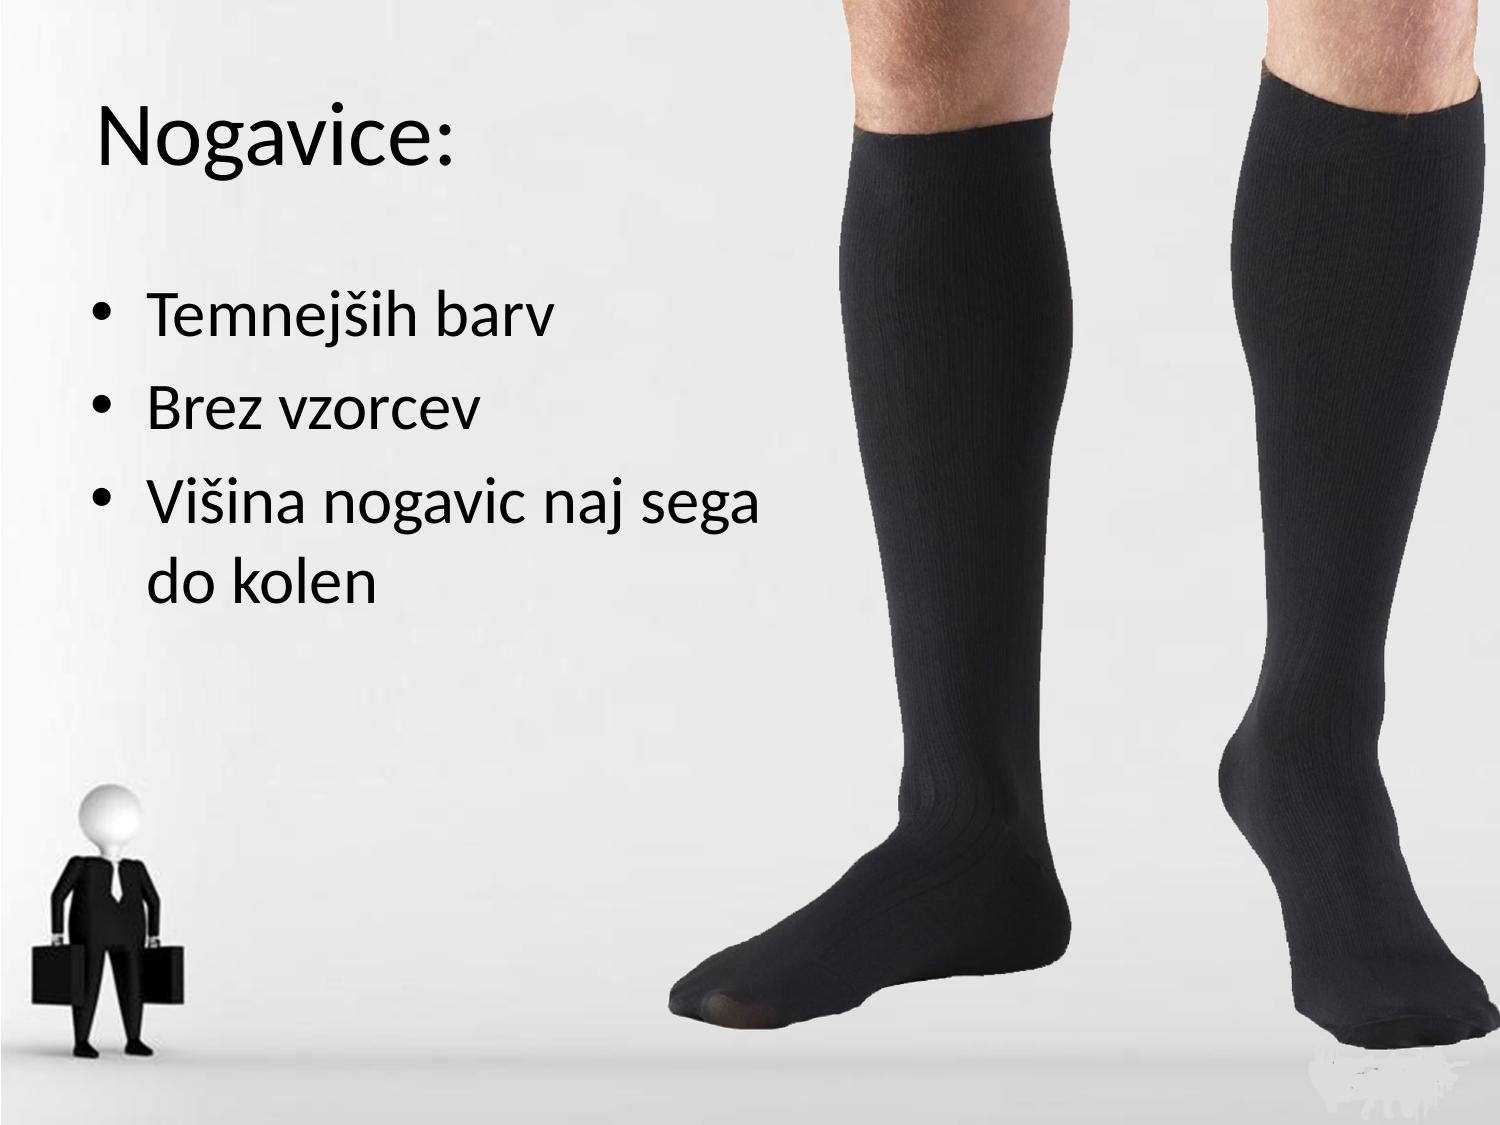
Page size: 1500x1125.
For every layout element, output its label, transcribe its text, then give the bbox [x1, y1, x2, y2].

list Temnejših barv Brez vzorcev Višina nogavic naj sega do kolen [75, 262, 597, 1005]
picture [1, 0, 1500, 1125]
title Nogavice: [0, 35, 597, 223]
